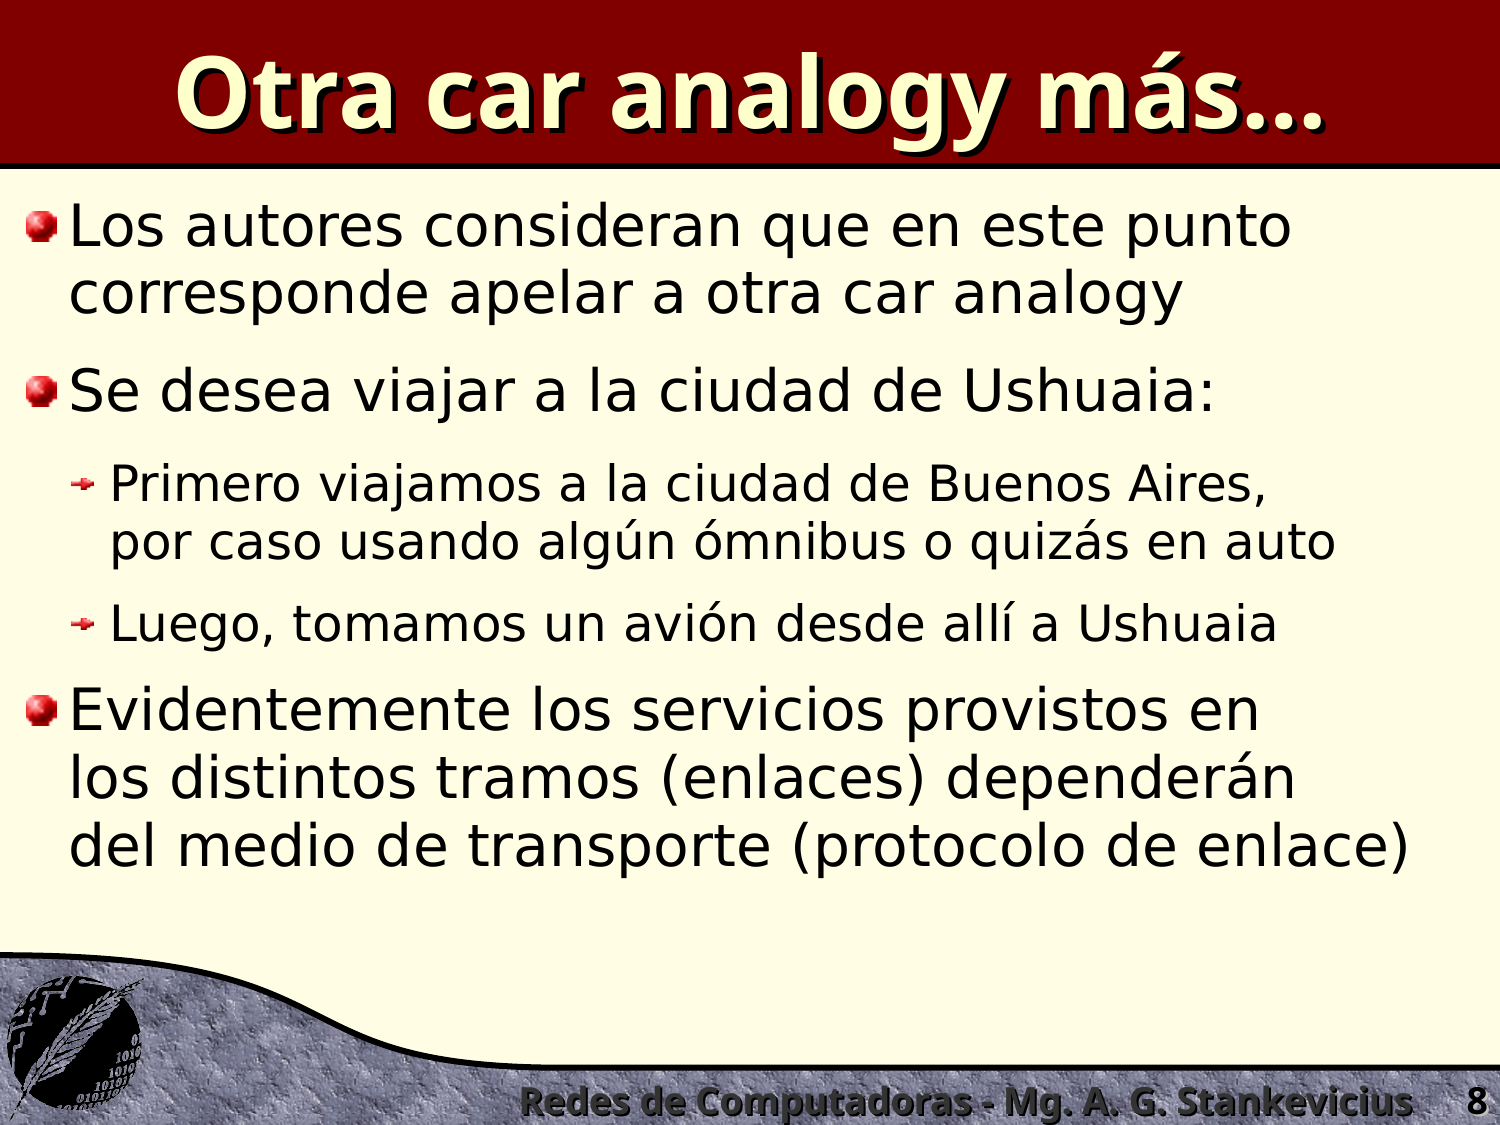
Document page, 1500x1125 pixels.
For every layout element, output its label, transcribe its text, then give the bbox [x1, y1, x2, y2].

picture [790, 1100, 795, 1110]
picture [0, 959, 1500, 1125]
picture [1047, 1100, 1054, 1110]
title Otra car analogy más… [15, 5, 1485, 160]
list Los autores consideran que en este punto corresponde apelar a otra car analogy Se desea viajar a la ciudad de Ushuaia: Primero viajamos a la ciudad de Buenos Aires, por caso usando algún ómnibus o quizás en auto Luego, tomamos un avión desde allí a Ushuaia Evidentemente los servicios provistos en los distintos tramos (enlaces) dependerán del medio de transporte (protocolo de enlace) [11, 192, 1486, 880]
